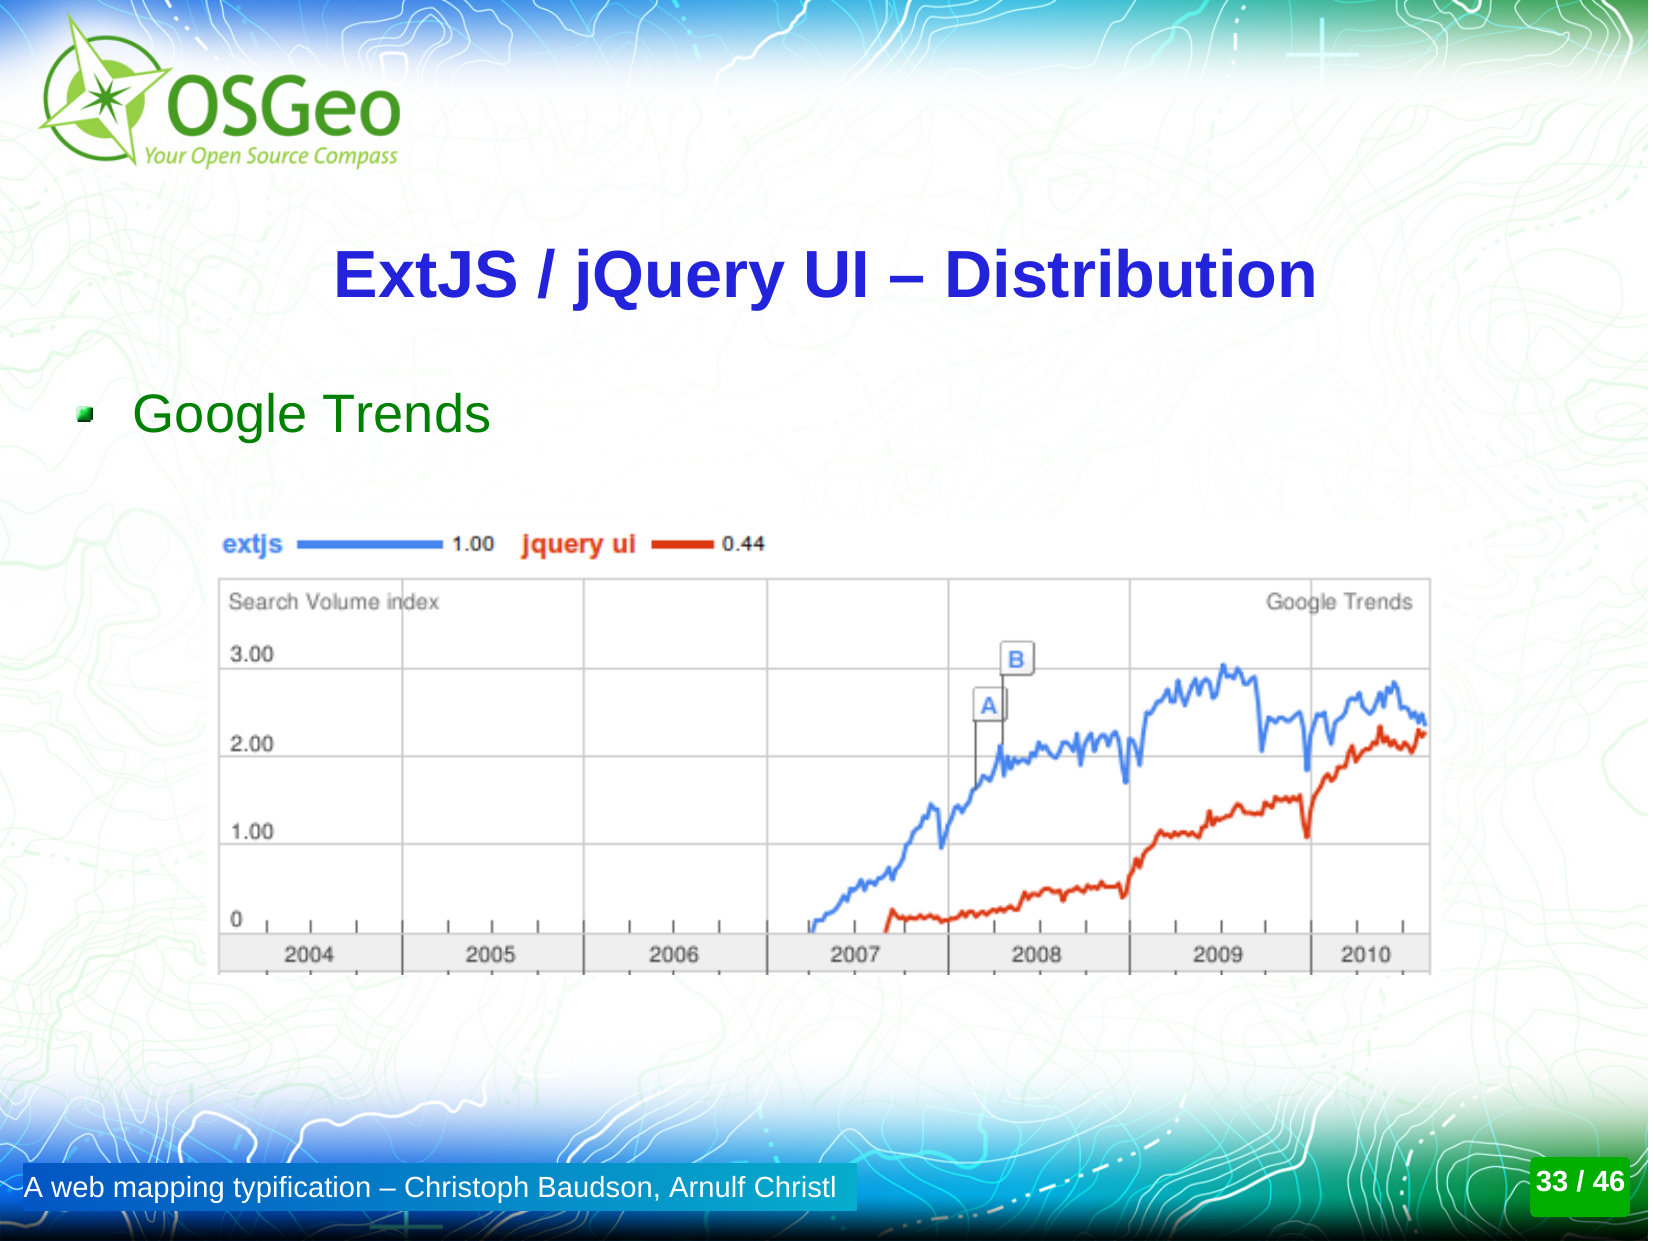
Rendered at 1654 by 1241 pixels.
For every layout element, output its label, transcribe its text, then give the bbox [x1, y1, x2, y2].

list Google Trends [76, 383, 1565, 1188]
picture [0, 0, 1648, 1241]
title ExtJS / jQuery UI – Distribution [82, 208, 1571, 342]
